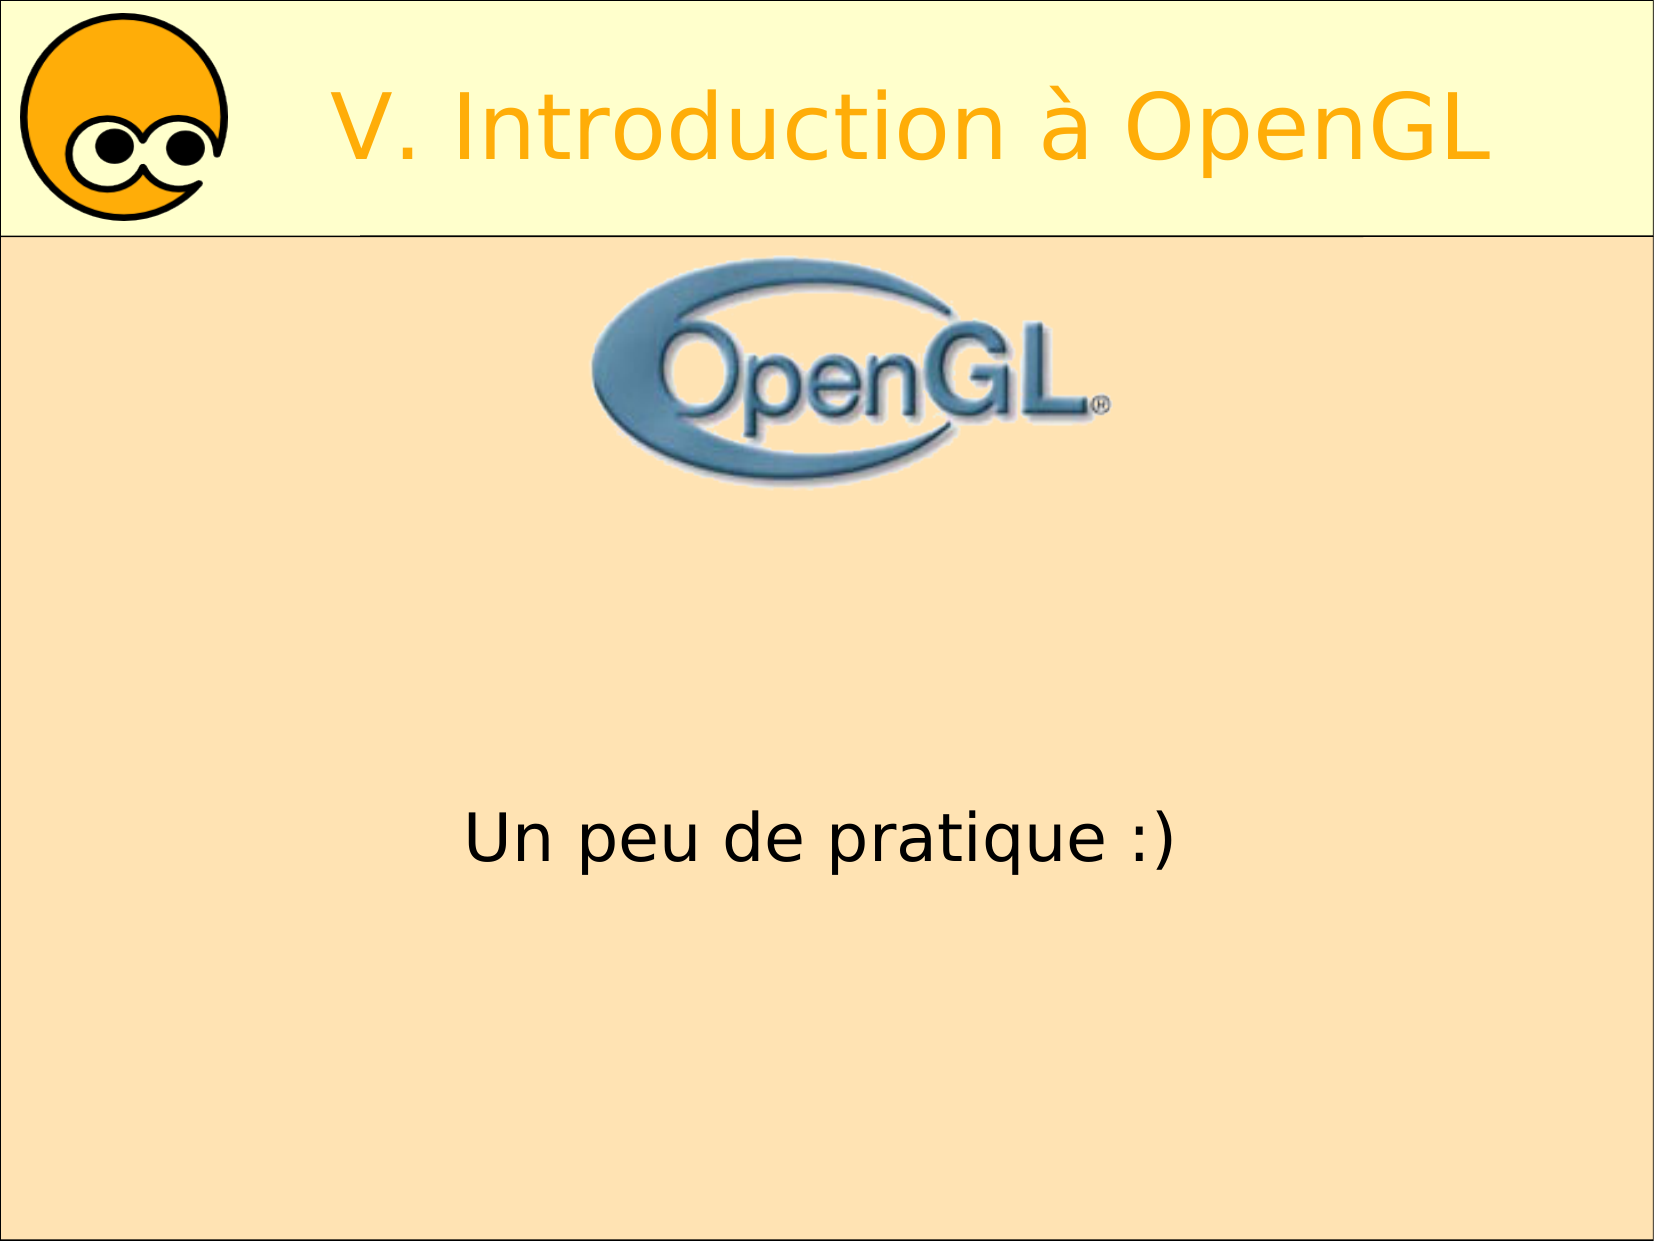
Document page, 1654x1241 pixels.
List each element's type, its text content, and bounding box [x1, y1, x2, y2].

text_box Un peu de pratique :) [77, 436, 1566, 1241]
picture [20, 13, 228, 221]
picture [575, 254, 1123, 436]
title V. Introduction à OpenGL [252, 28, 1571, 228]
